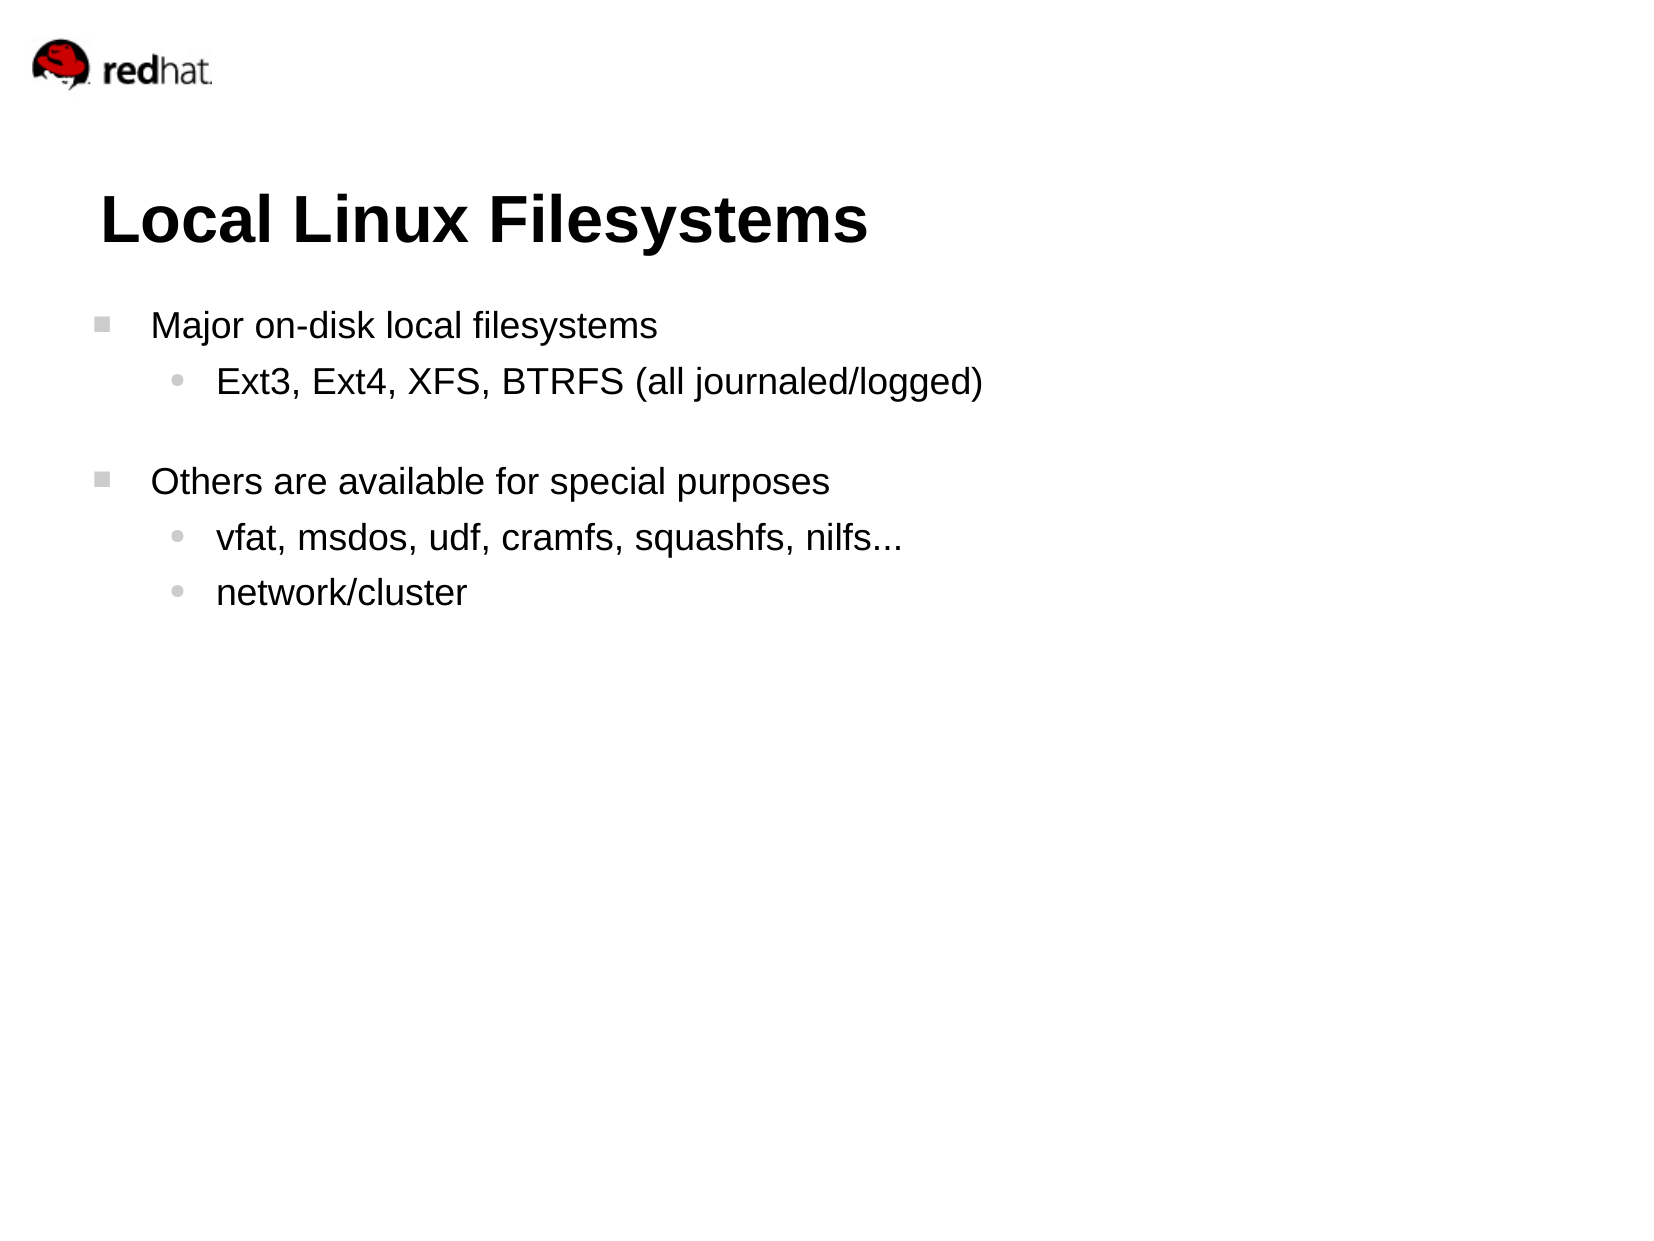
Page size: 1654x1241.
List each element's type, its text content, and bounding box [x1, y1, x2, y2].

title Local Linux Filesystems [100, 164, 1506, 275]
picture [31, 37, 212, 98]
list Major on-disk local filesystems Ext3, Ext4, XFS, BTRFS (all journaled/logged) Others are available for special purposes vfat, msdos, udf, cramfs, squashfs, nilfs... network/cluster [94, 304, 1500, 1174]
